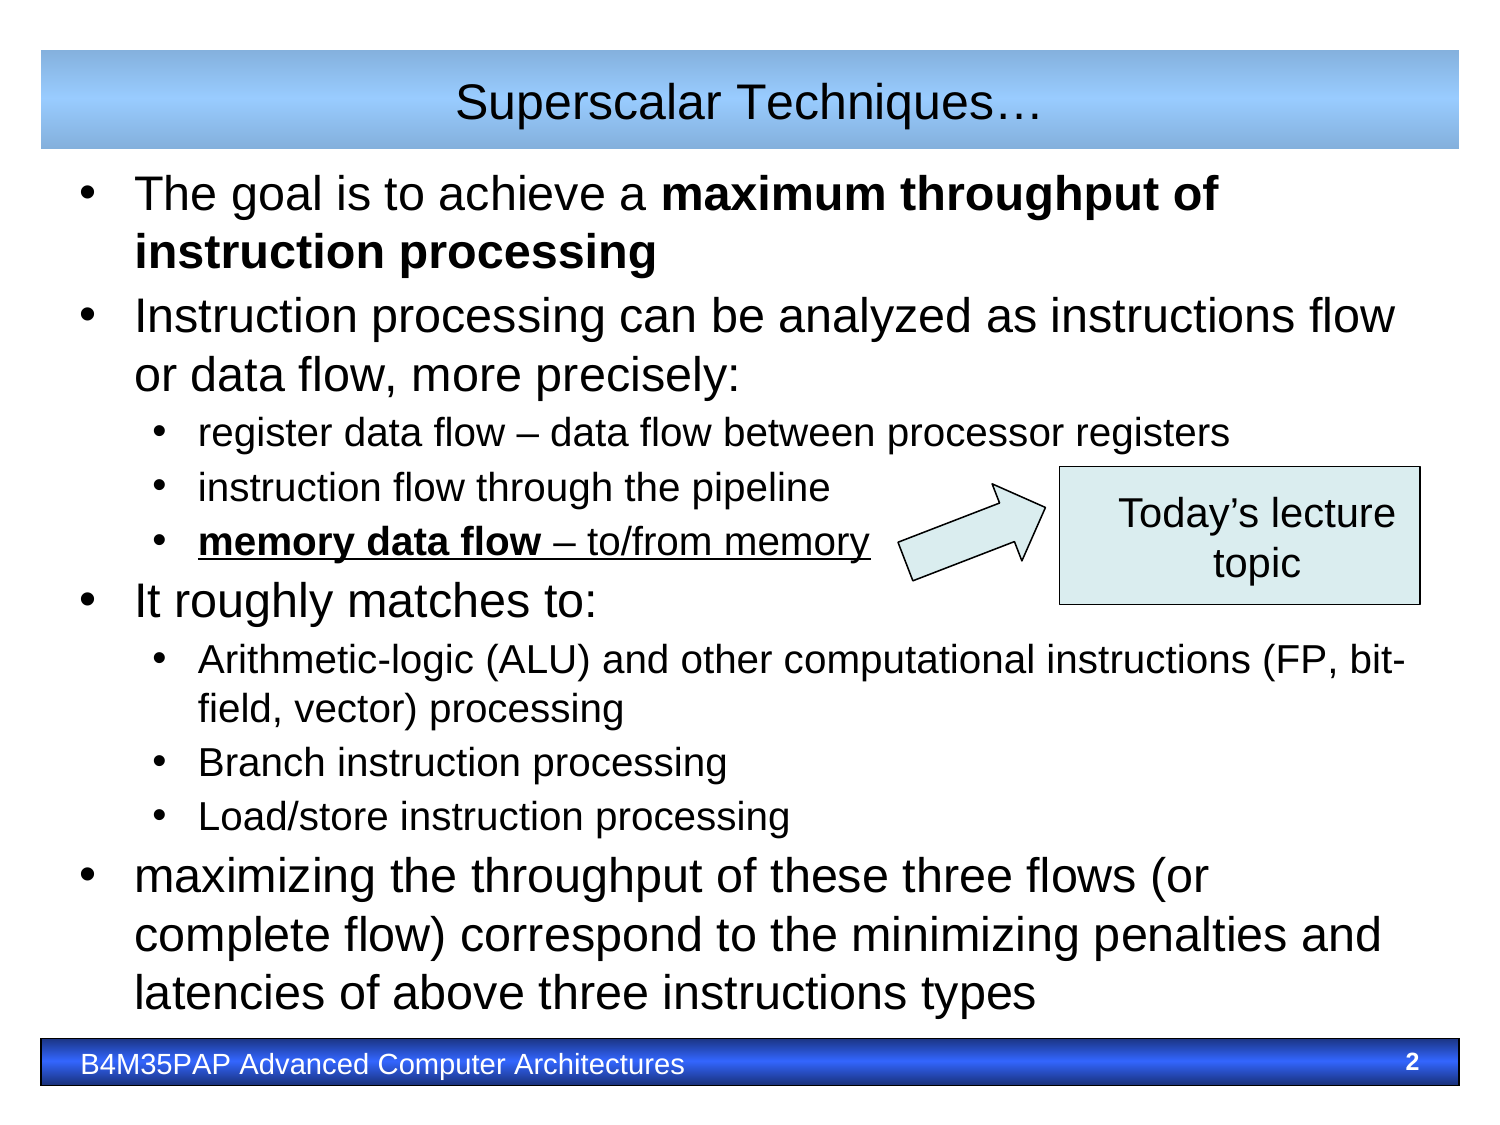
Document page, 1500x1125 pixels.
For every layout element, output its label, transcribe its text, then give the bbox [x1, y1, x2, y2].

title Superscalar Techniques… [41, 50, 1459, 149]
list The goal is to achieve a maximum throughput of instruction processing Instruction processing can be analyzed as instructions flow or data flow, more precisely: register data flow – data flow between processor registers instruction flow through the pipeline memory data flow – to/from memory It roughly matches to: Arithmetic-logic (ALU) and other computational instructions (FP, bit-field, vector) processing Branch instruction processing Load/store instruction processing maximizing the throughput of these three ﬂows (or complete flow) correspond to the minimizing penalties and latencies of above three instructions types [64, 154, 1436, 1032]
text_box Today’s lecture topic [1059, 466, 1420, 605]
text_box [897, 483, 1046, 581]
